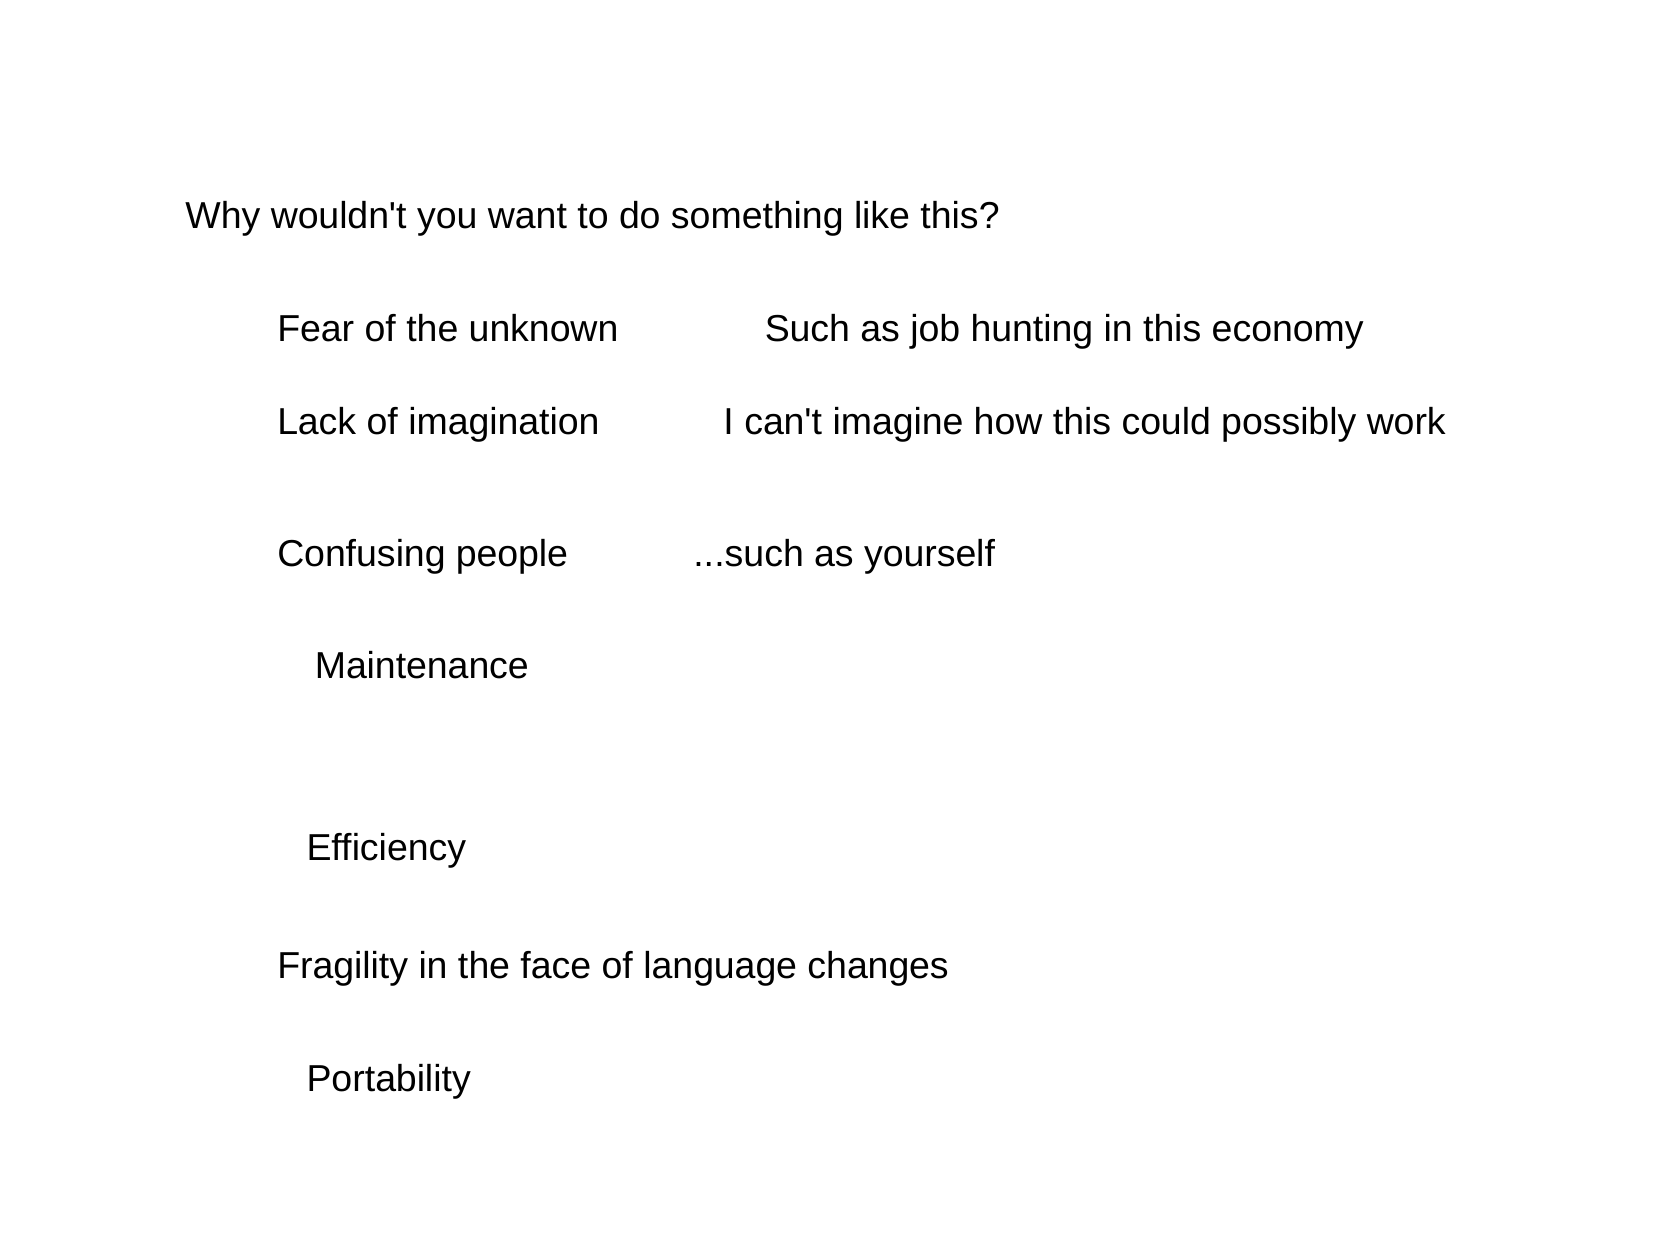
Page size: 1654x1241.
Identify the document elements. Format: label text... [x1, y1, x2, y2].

text_box Efficiency [291, 818, 482, 876]
text_box I can't imagine how this could possibly work [708, 393, 1463, 451]
text_box Maintenance [300, 637, 545, 695]
text_box Why wouldn't you want to do something like this? [170, 187, 1017, 245]
text_box Fragility in the face of language changes [262, 937, 966, 995]
text_box Confusing people [262, 525, 585, 582]
text_box Lack of imagination [262, 393, 616, 451]
text_box Such as job hunting in this economy [750, 300, 1380, 357]
text_box ...such as yourself [678, 525, 1011, 582]
text_box Fear of the unknown [262, 300, 635, 357]
text_box Portability [291, 1050, 487, 1107]
